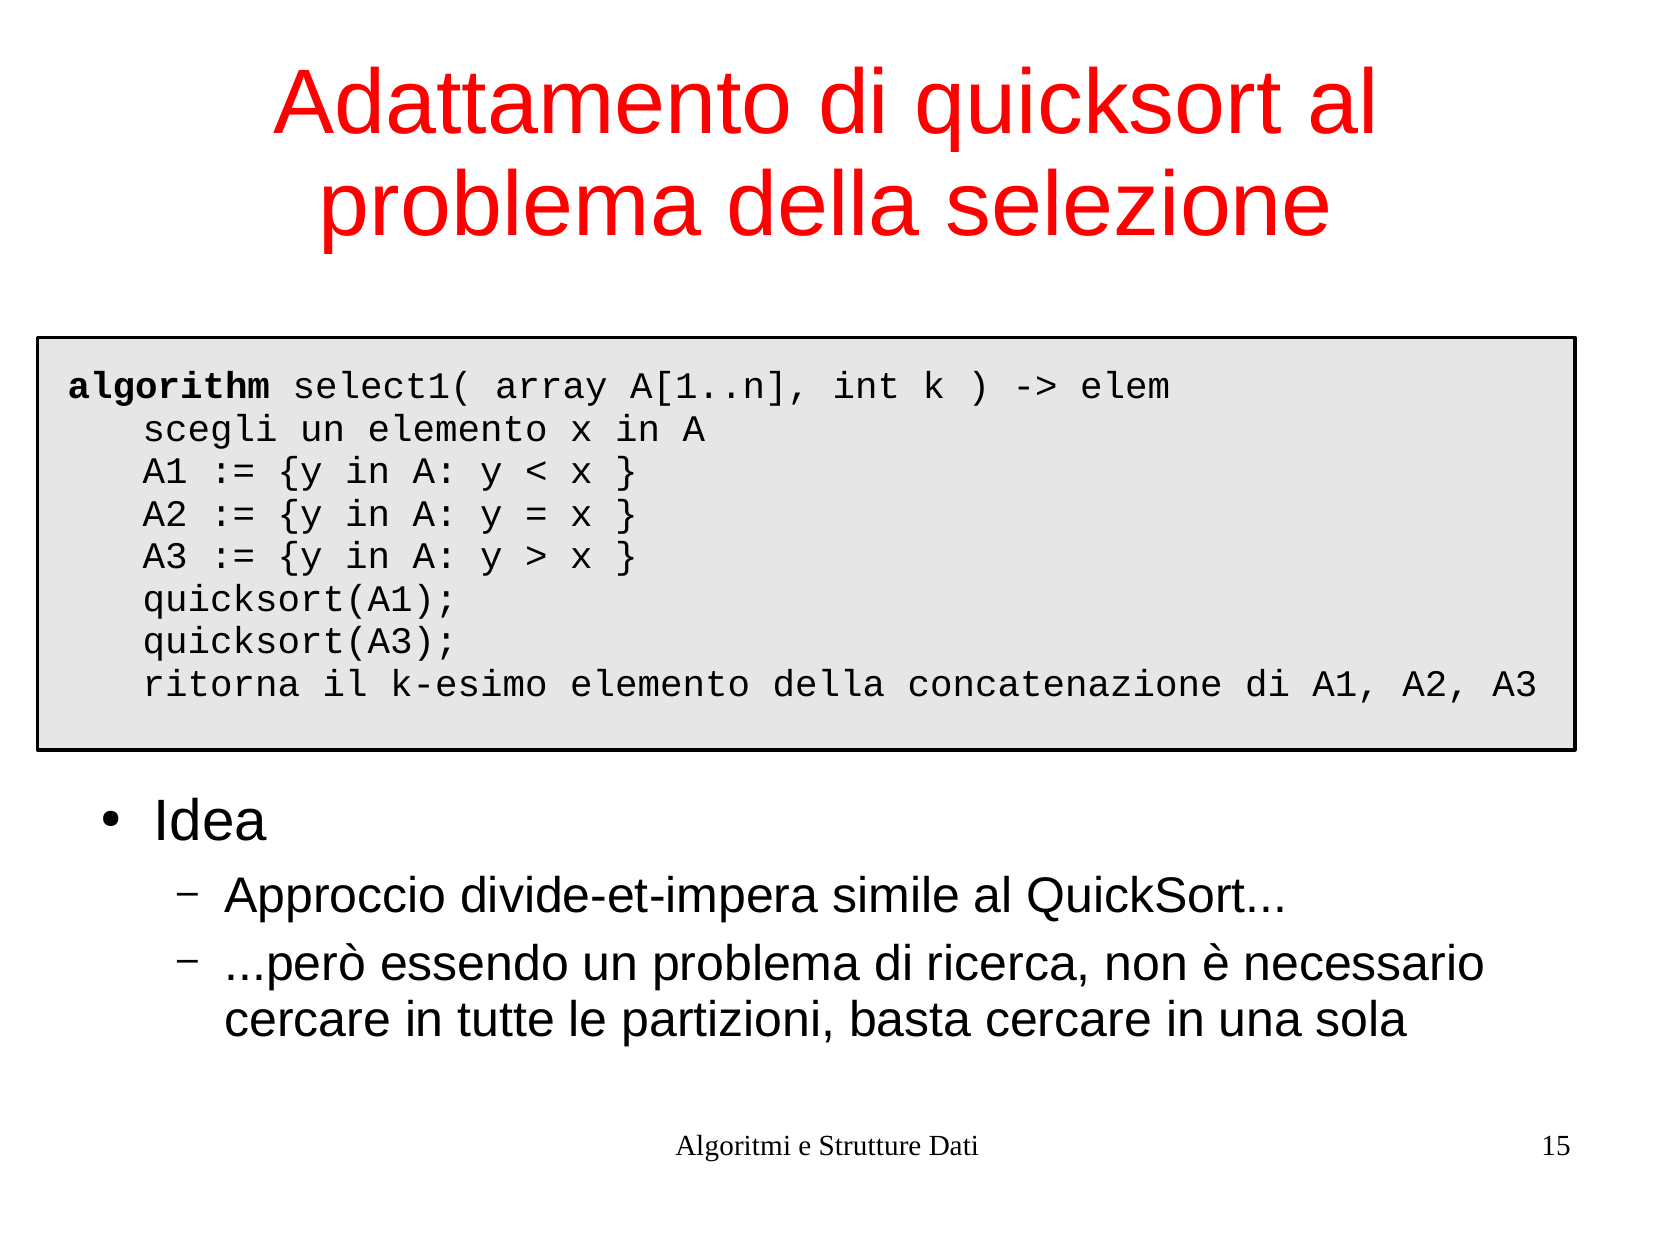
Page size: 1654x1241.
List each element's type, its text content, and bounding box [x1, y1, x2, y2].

text_box algorithm select1( array A[1..n], int k ) -> elem scegli un elemento x in A A1 := {y in A: y < x } A2 := {y in A: y = x } A3 := {y in A: y > x } quicksort(A1); quicksort(A3); ritorna il k-esimo elemento della concatenazione di A1, A2, A3 [37, 337, 1576, 751]
title Adattamento di quicksort al problema della selezione [82, 49, 1571, 257]
list Idea Approccio divide-et-impera simile al QuickSort... ...però essendo un problema di ricerca, non è necessario cercare in tutte le partizioni, basta cercare in una sola [82, 787, 1571, 1109]
